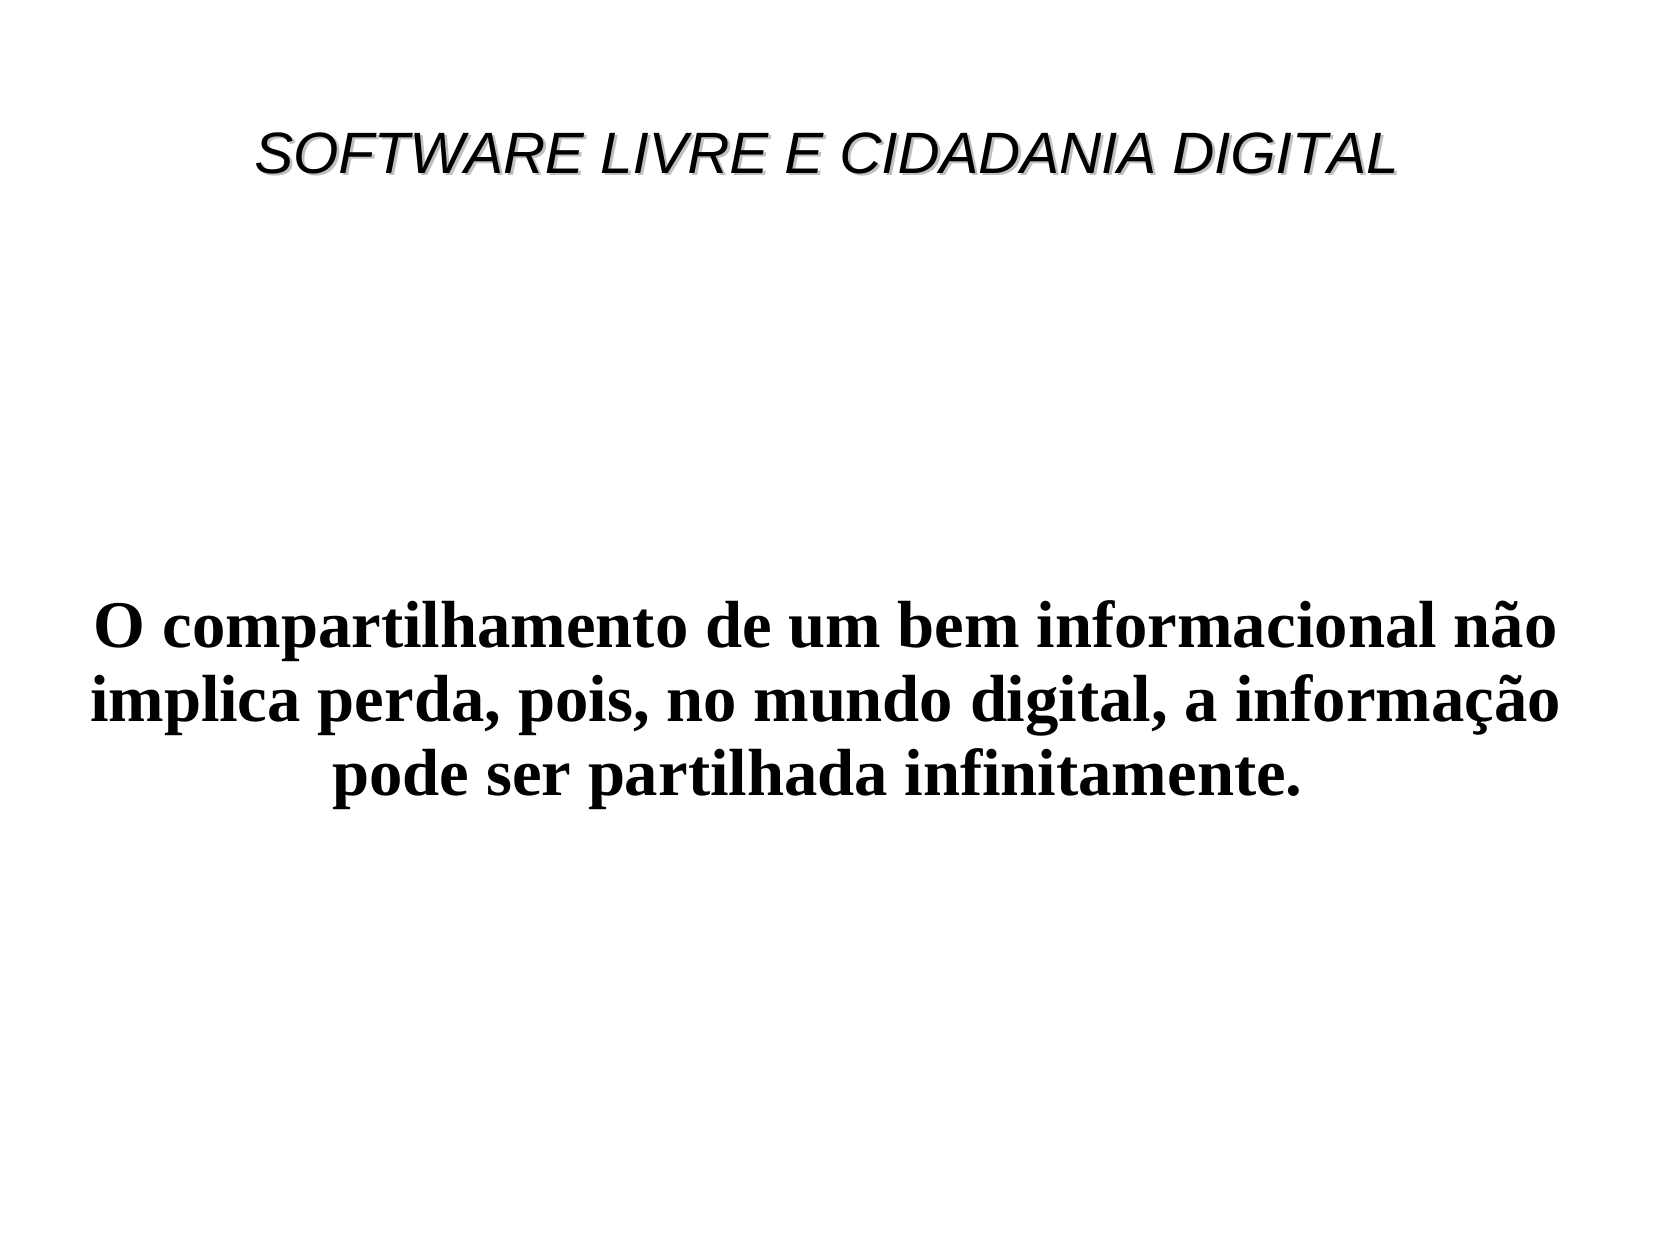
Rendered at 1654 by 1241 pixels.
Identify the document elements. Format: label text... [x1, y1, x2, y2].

title SOFTWARE LIVRE E CIDADANIA DIGITAL [82, 49, 1571, 257]
subtitle O compartilhamento de um bem informacional não implica perda, pois, no mundo digital, a informação pode ser partilhada infinitamente. [82, 297, 1571, 1102]
